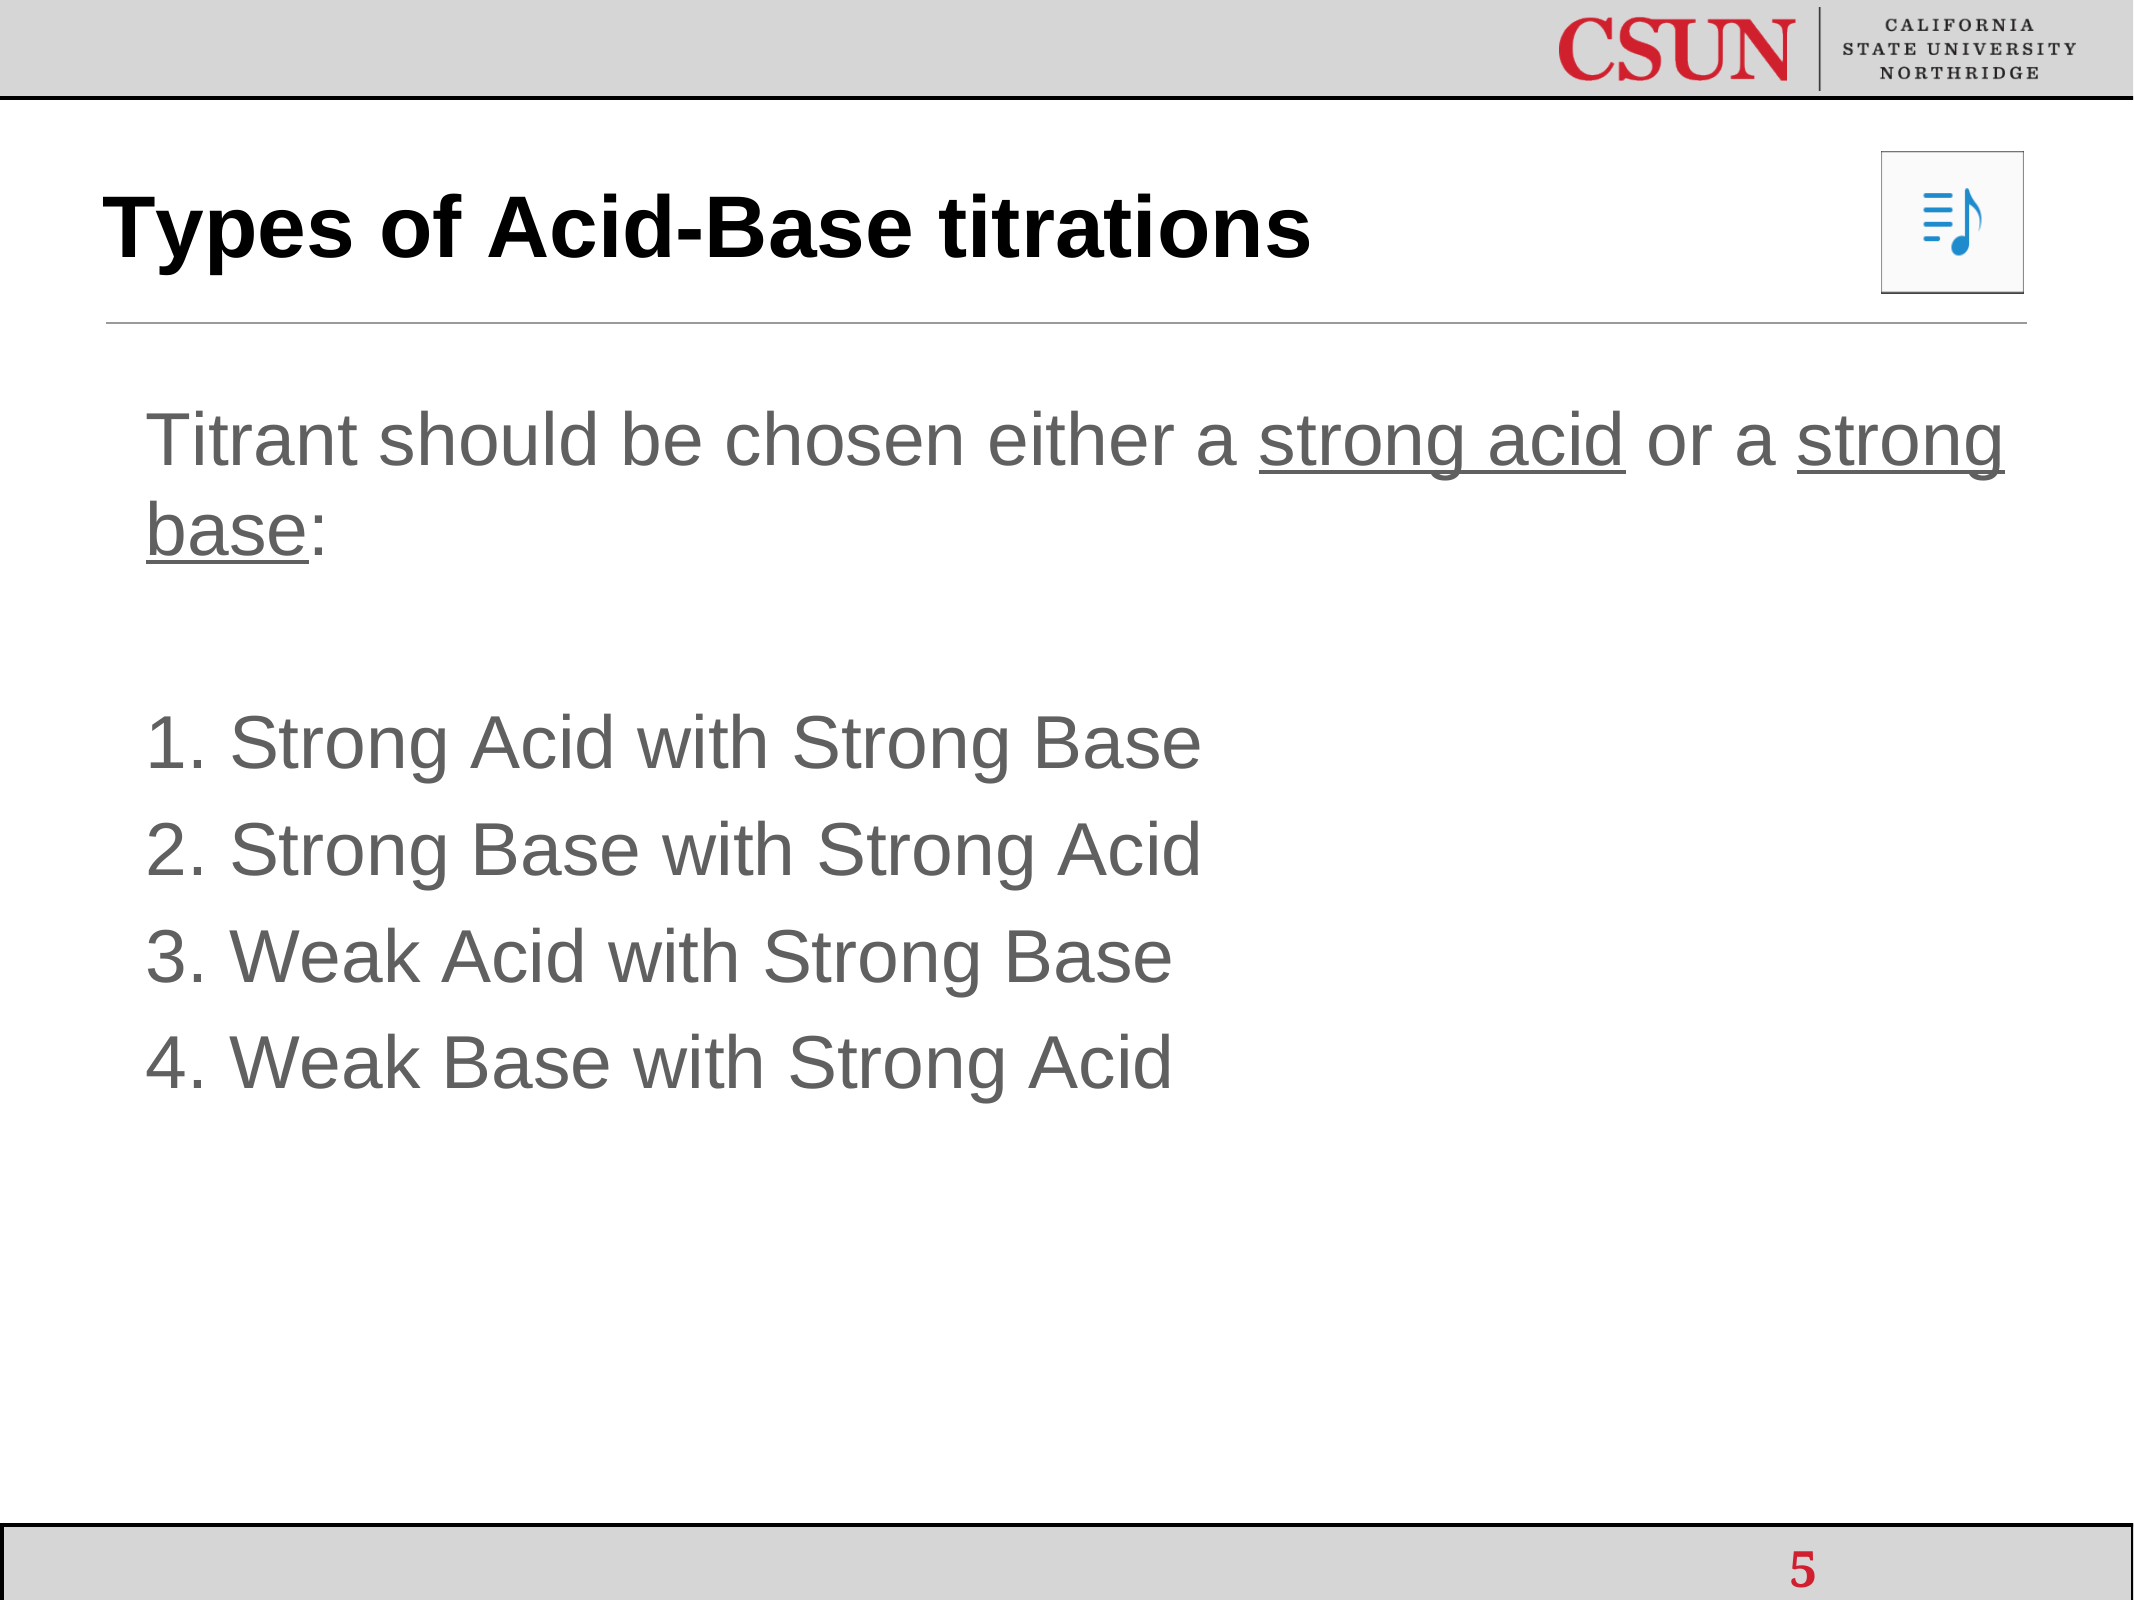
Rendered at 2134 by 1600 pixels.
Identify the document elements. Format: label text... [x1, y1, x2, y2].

title Types of Acid-Base titrations [93, 104, 2040, 284]
text_box [1880, 150, 2026, 295]
picture [1559, 7, 2076, 91]
list Titrant should be chosen either a strong acid or a strong base: 1. Strong Acid with Strong Base 2. Strong Base with Strong Acid 3. Weak Acid with Strong Base 4. Weak Base with Strong Acid [93, 382, 2040, 1171]
